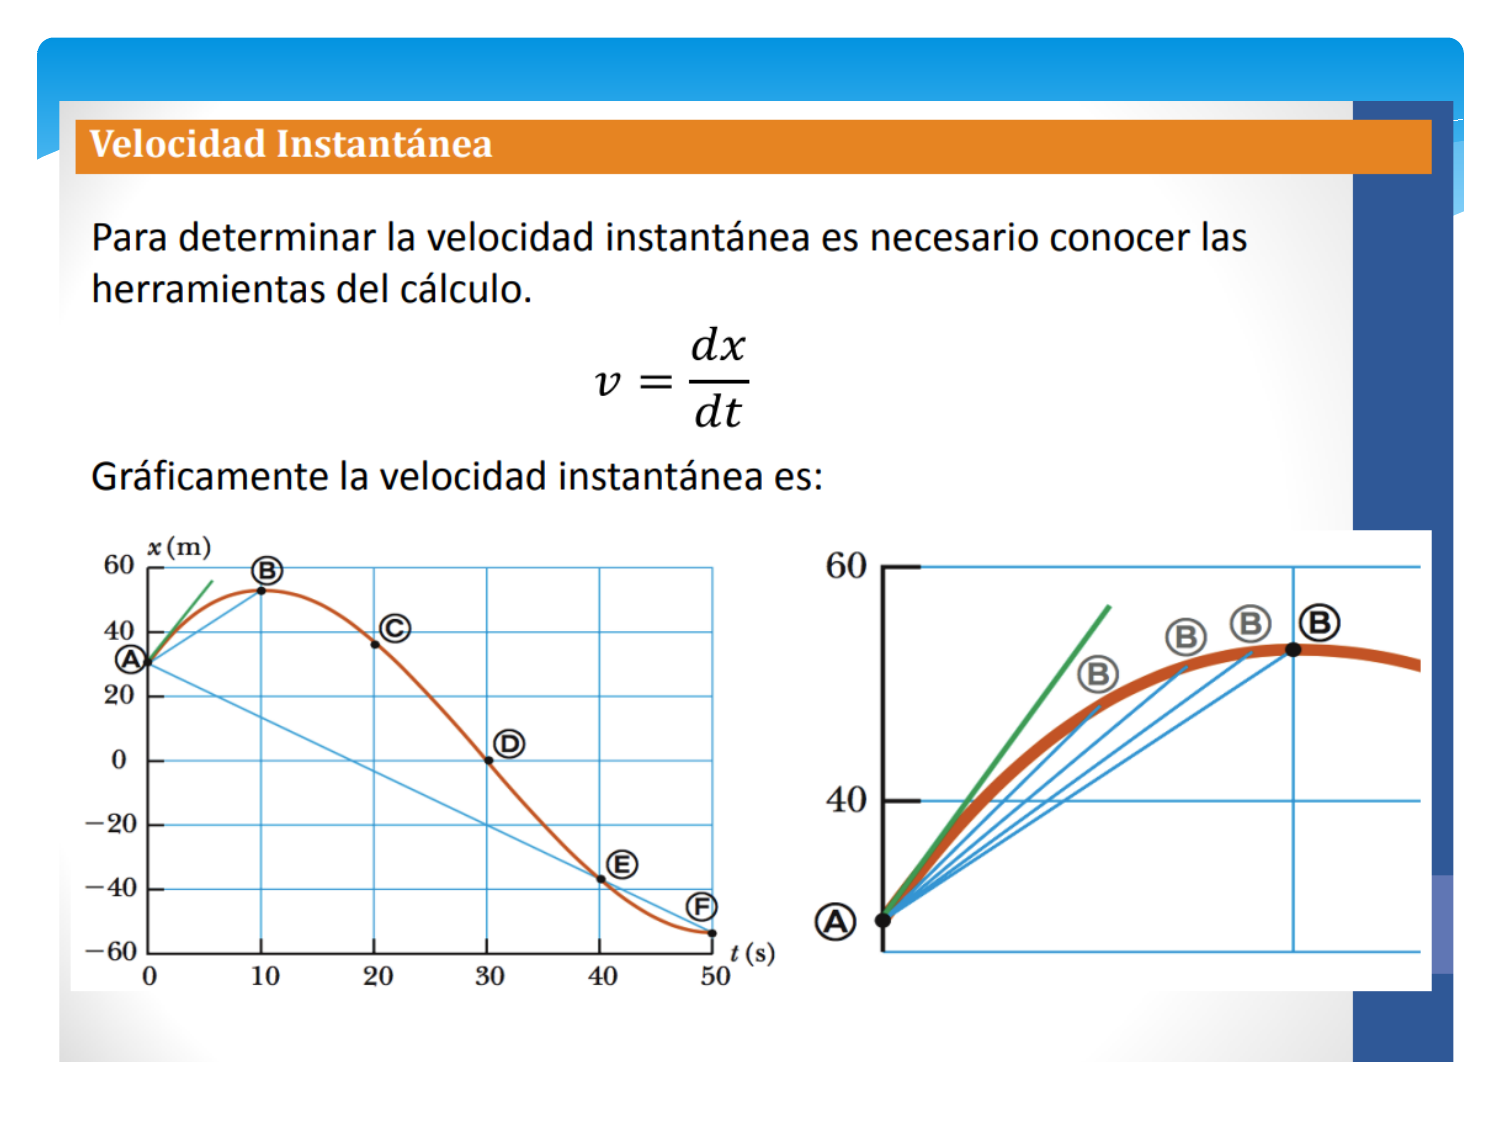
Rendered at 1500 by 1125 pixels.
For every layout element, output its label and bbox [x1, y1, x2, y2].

picture [59, 101, 1454, 1062]
